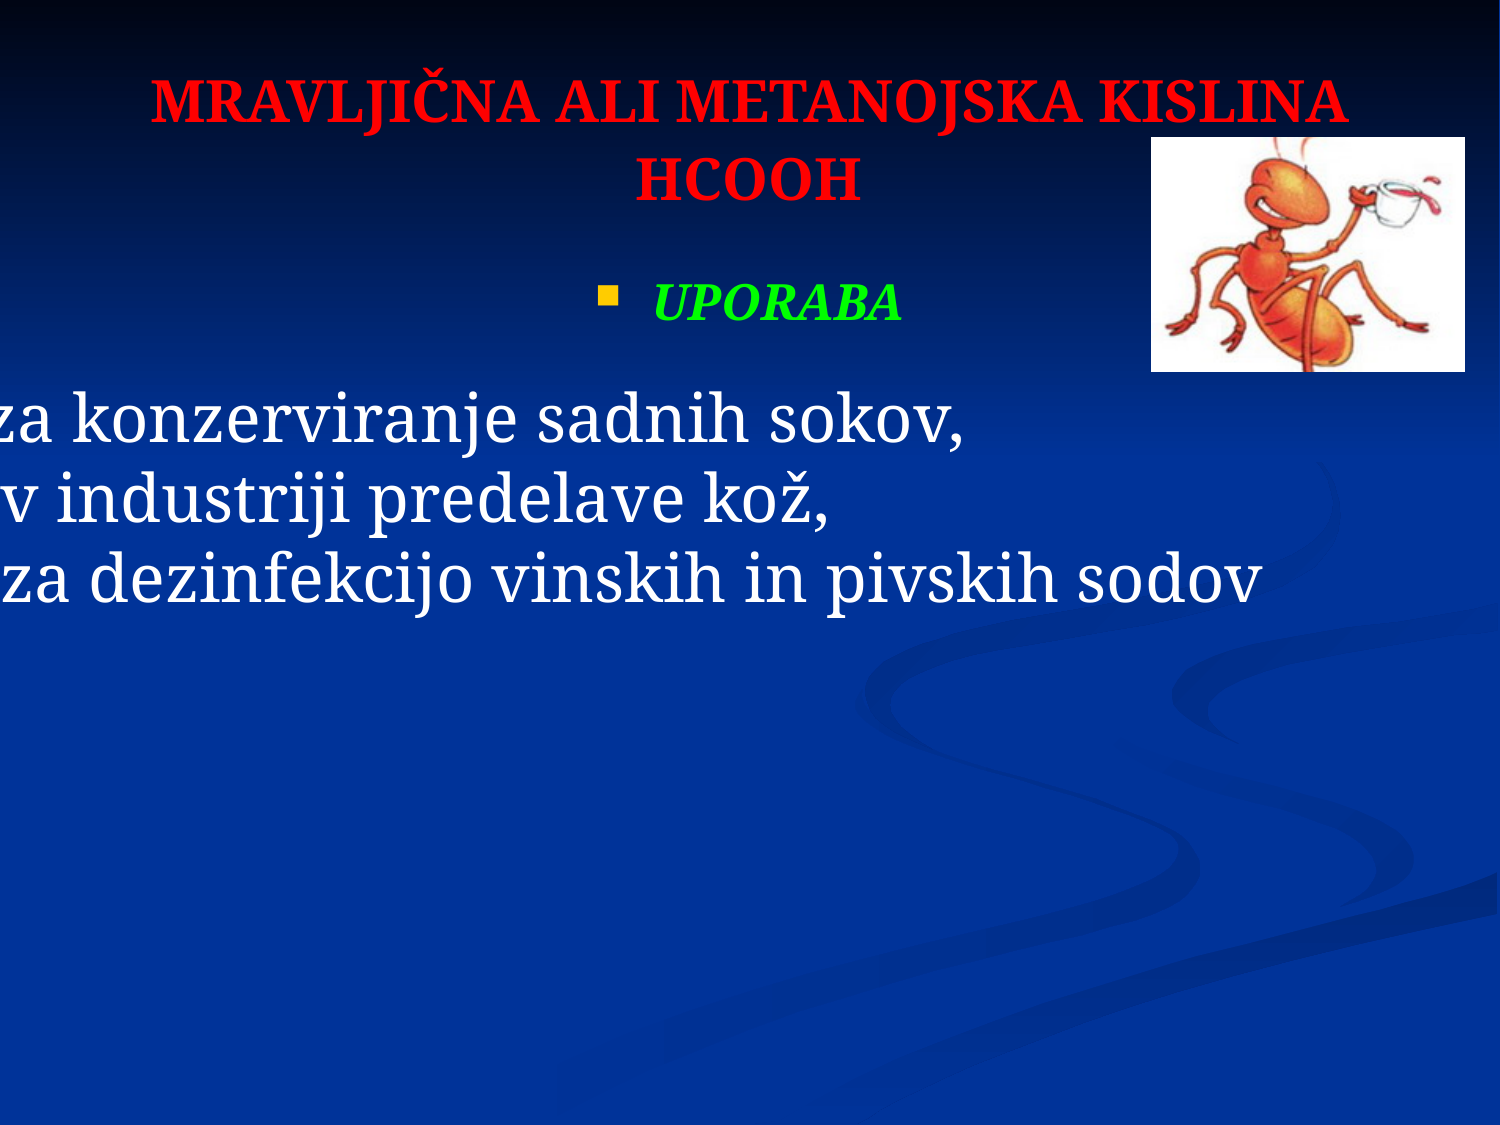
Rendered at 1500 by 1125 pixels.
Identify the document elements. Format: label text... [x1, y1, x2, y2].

list UPORABA [75, 262, 1151, 368]
title MRAVLJIČNA ALI METANOJSKA KISLINA HCOOH [75, 45, 1425, 233]
list UPORABA [75, 372, 1425, 1005]
text_box - za konzerviranje sadnih sokov, - v industriji predelave kož, - za dezinfekcijo vinskih in pivskih sodov [0, 368, 1280, 704]
picture [1151, 137, 1465, 372]
